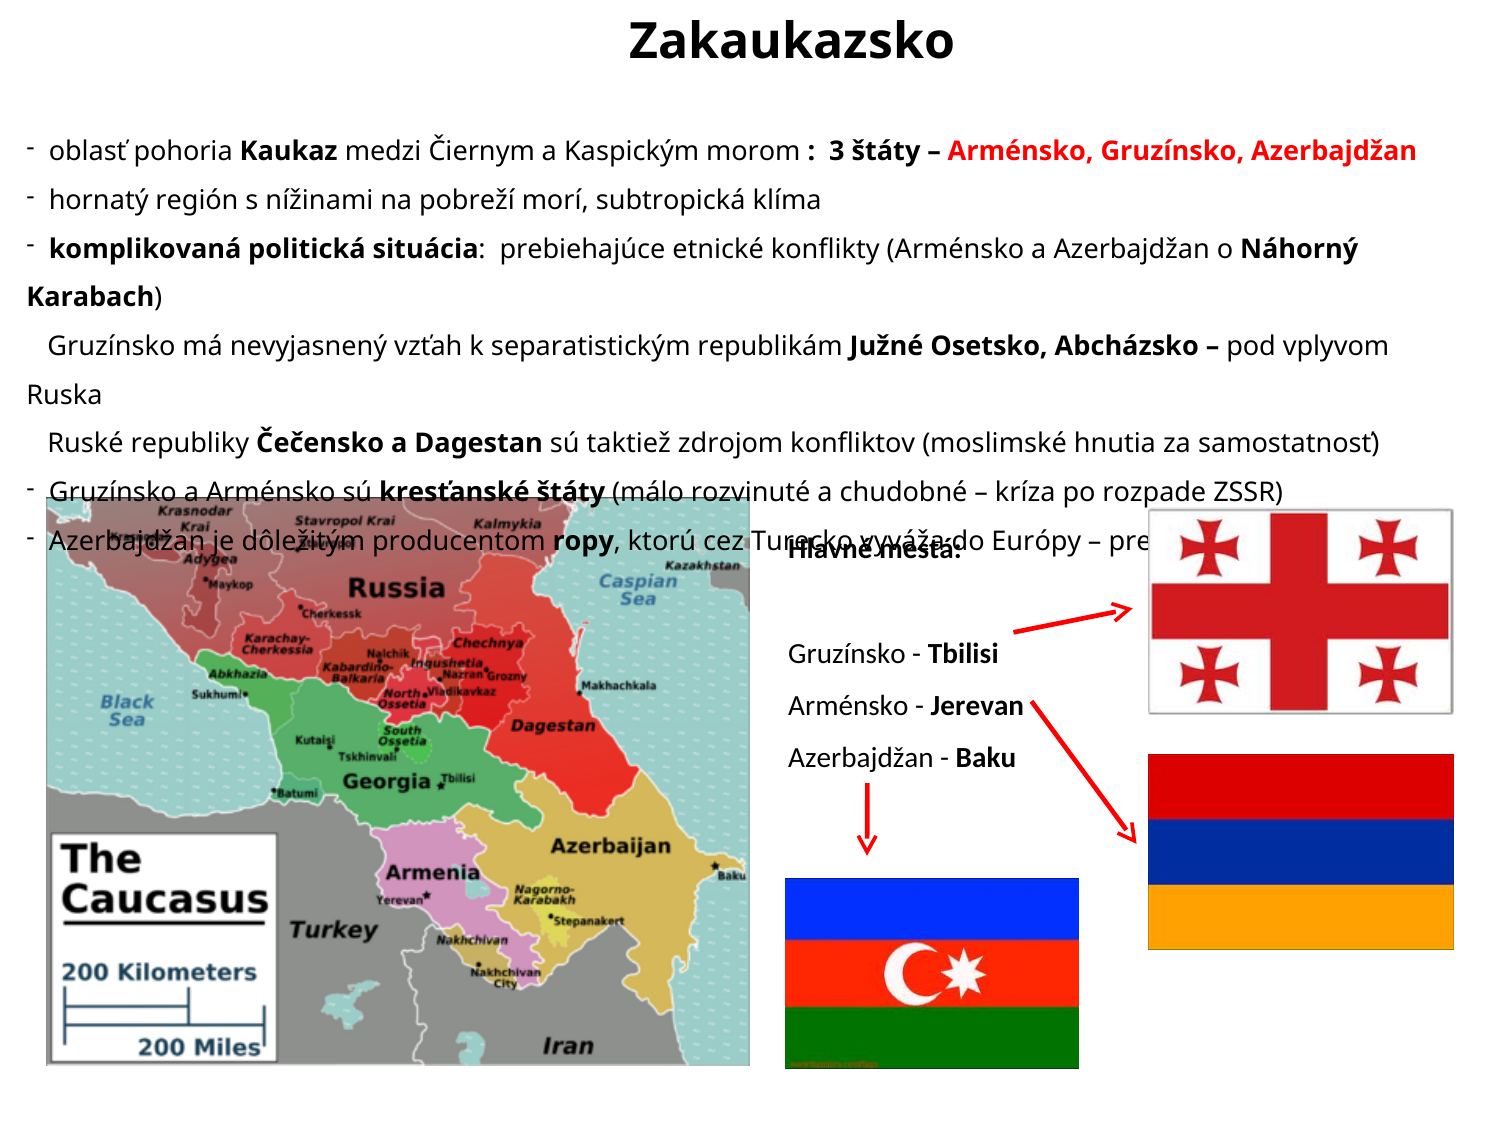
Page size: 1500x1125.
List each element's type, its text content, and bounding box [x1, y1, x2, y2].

picture [46, 710, 751, 1066]
text_box Hlavné mestá: Gruzínsko - Tbilisi Arménsko - Jerevan Azerbajdžan - Baku [773, 503, 1500, 939]
text_box Zakaukazsko [154, 0, 1430, 109]
picture [1148, 507, 1454, 715]
picture [1148, 754, 1454, 950]
picture [785, 878, 1079, 1069]
text_box oblasť pohoria Kaukaz medzi Čiernym a Kaspickým morom : 3 štáty – Arménsko, Gruzínsko, Azerbajdžan hornatý región s nížinami na pobreží morí, subtropická klíma komplikovaná politická situácia: prebiehajúce etnické konflikty (Arménsko a Azerbajdžan o Náhorný Karabach) Gruzínsko má nevyjasnený vzťah k separatistickým republikám Južné Osetsko, Abcházsko – pod vplyvom Ruska Ruské republiky Čečensko a Dagestan sú taktiež zdrojom konfliktov (moslimské hnutia za samostatnosť) Gruzínsko a Arménsko sú kresťanské štáty (málo rozvinuté a chudobné – kríza po rozpade ZSSR) Azerbajdžan je dôležitým producentom ropy, ktorú cez Turecko vyváža do Európy – prevláda tu islam [11, 109, 1477, 710]
